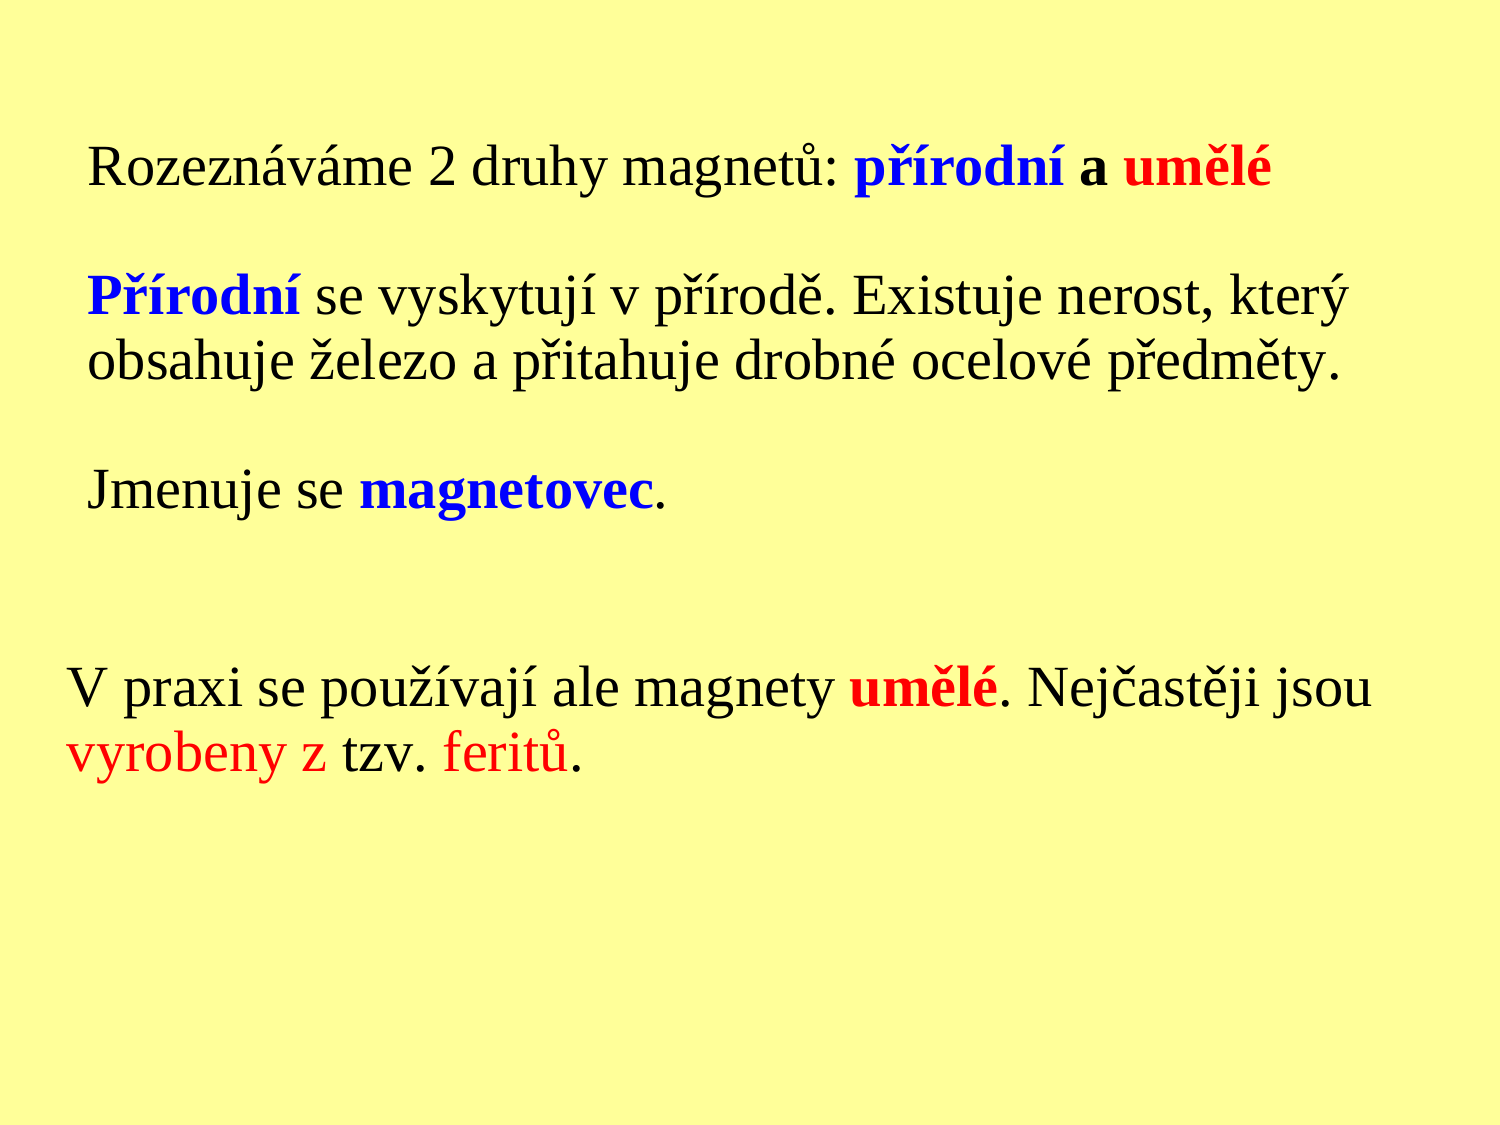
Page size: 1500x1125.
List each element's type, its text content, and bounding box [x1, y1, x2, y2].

text_box Rozeznáváme 2 druhy magnetů: přírodní a umělé Přírodní se vyskytují v přírodě. Existuje nerost, který obsahuje železo a přitahuje drobné ocelové předměty. Jmenuje se magnetovec. [72, 126, 1380, 529]
text_box V praxi se používají ale magnety umělé. Nejčastěji jsou vyrobeny z tzv. feritů. [52, 646, 1403, 792]
